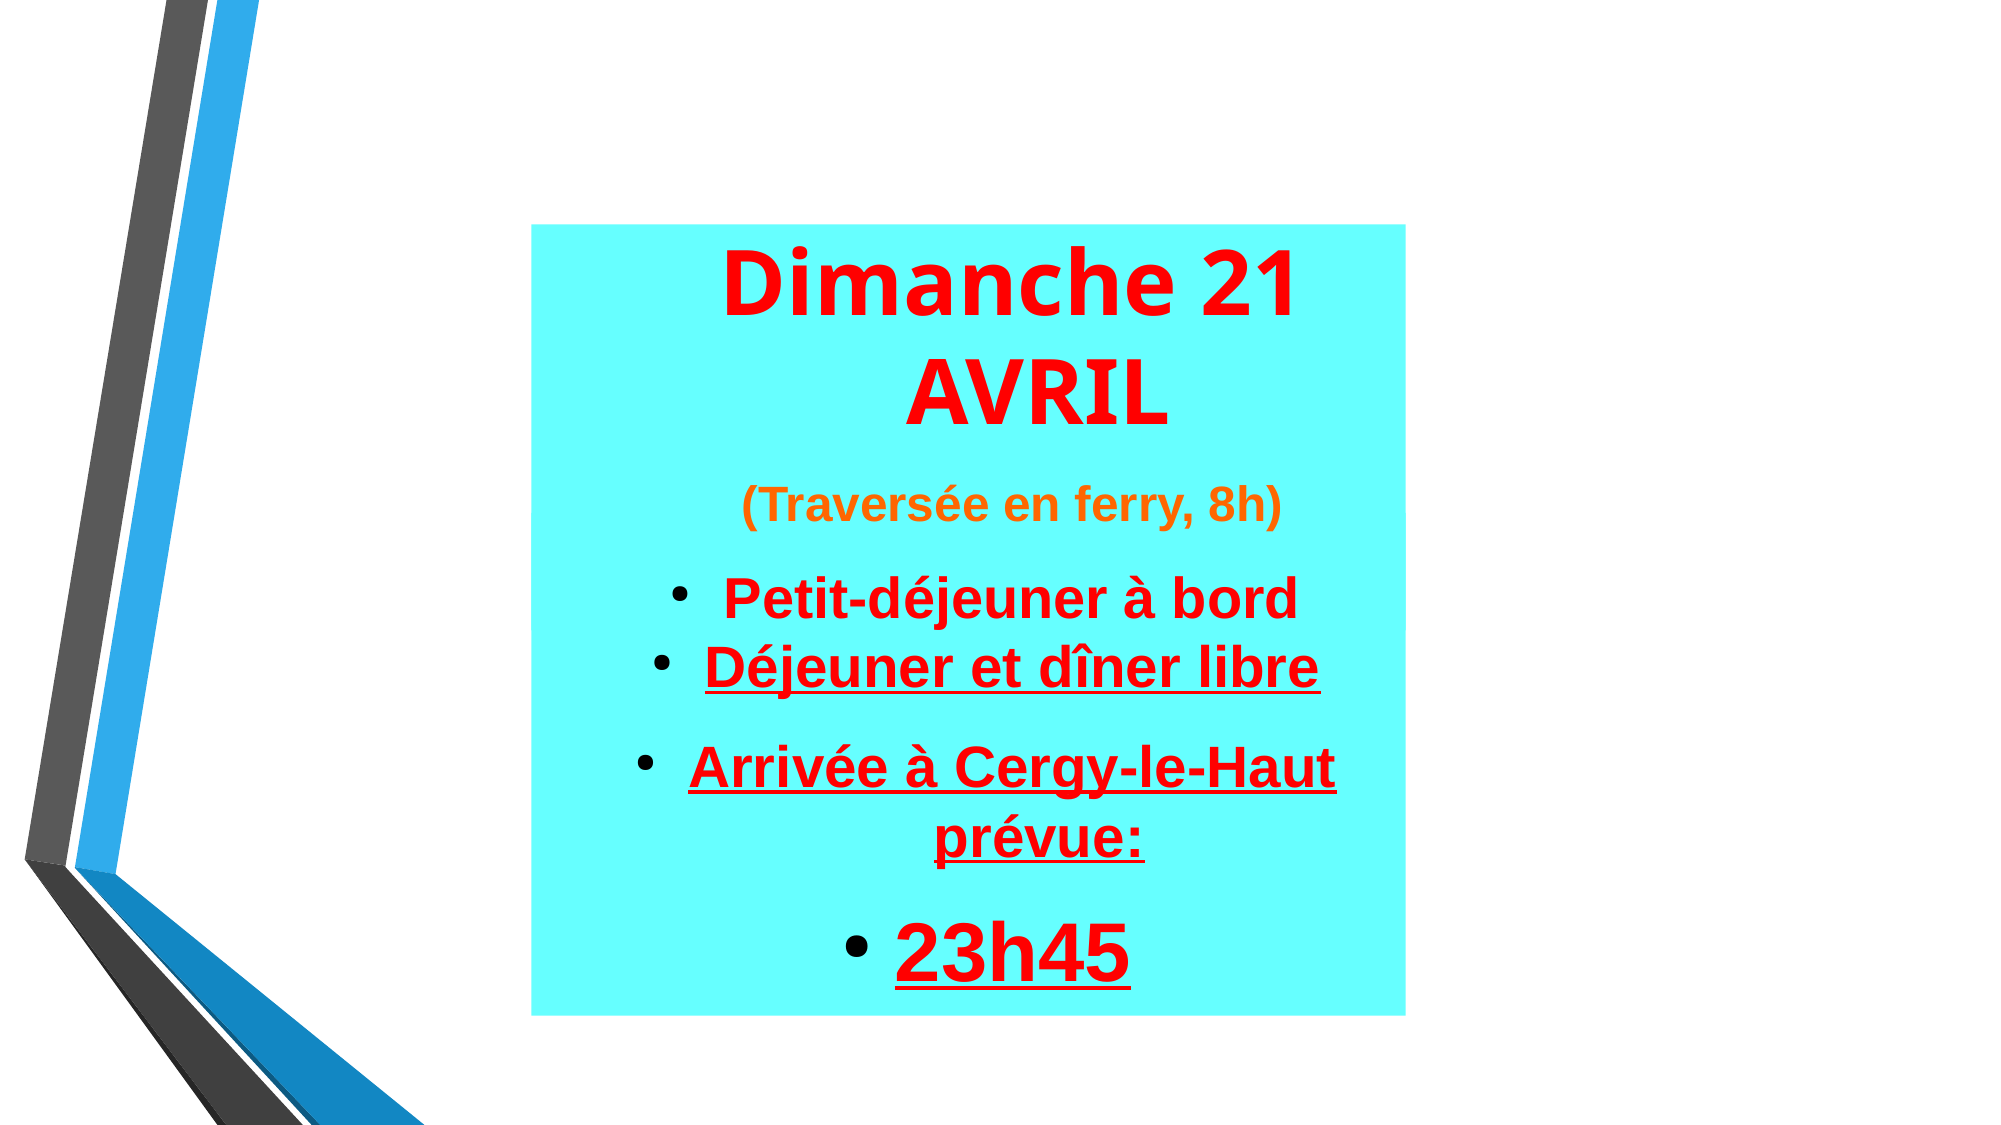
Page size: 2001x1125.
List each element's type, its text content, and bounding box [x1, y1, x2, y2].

list Dimanche 21 AVRIL (Traversée en ferry, 8h) Petit-déjeuner à bord [531, 224, 1406, 631]
list Arrivée à Barcelone à 7h30 Déjeuner et dîner libre Arrivée à Cergy-le-Haut prévue: 23h45 [531, 631, 1406, 1016]
